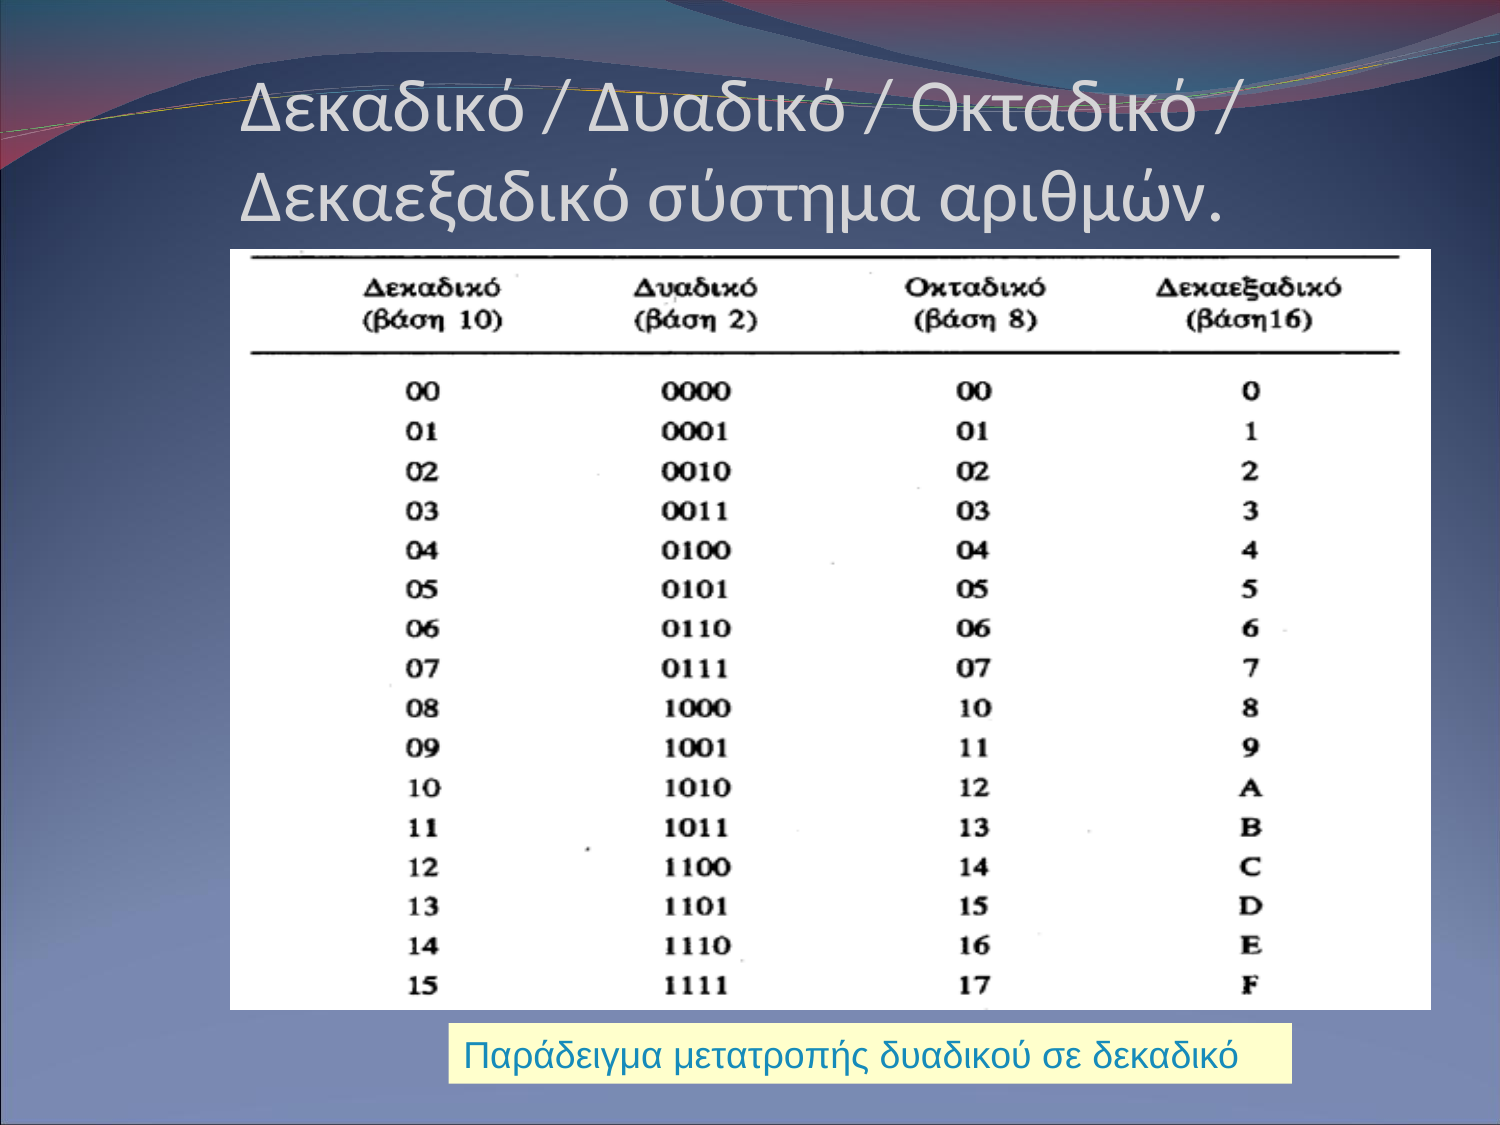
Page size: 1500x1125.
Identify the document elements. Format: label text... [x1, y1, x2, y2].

picture [0, 0, 1500, 1125]
title Δεκαδικό / Δυαδικό / Οκταδικό / Δεκαεξαδικό σύστημα αριθμών. [225, 48, 1500, 237]
text_box Παράδειγμα μετατροπής δυαδικού σε δεκαδικό [448, 1023, 1292, 1084]
